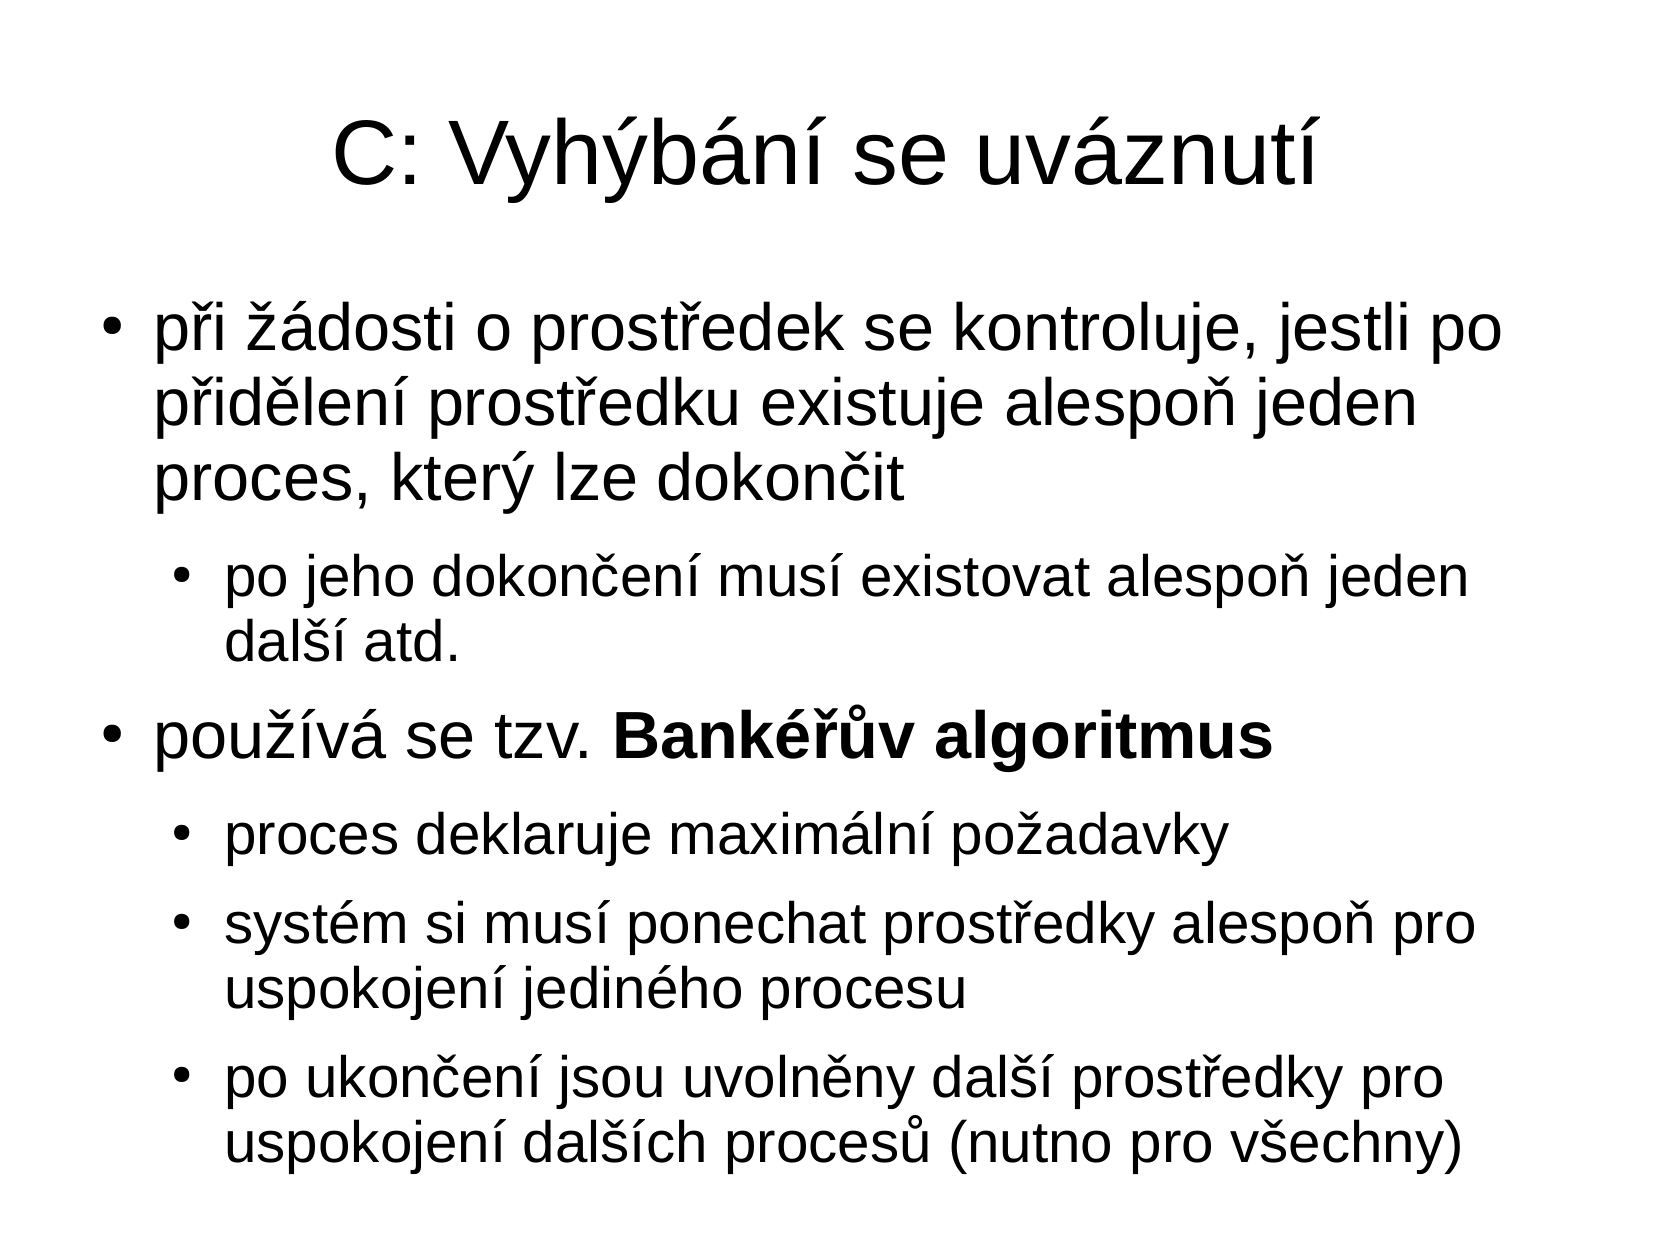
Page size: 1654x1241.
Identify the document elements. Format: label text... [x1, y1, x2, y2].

title C: Vyhýbání se uváznutí [82, 56, 1571, 250]
list při žádosti o prostředek se kontroluje, jestli po přidělení prostředku existuje alespoň jeden proces, který lze dokončit po jeho dokončení musí existovat alespoň jeden další atd. používá se tzv. Bankéřův algoritmus proces deklaruje maximální požadavky systém si musí ponechat prostředky alespoň pro uspokojení jediného procesu po ukončení jsou uvolněny další prostředky pro uspokojení dalších procesů (nutno pro všechny) [82, 290, 1571, 1175]
